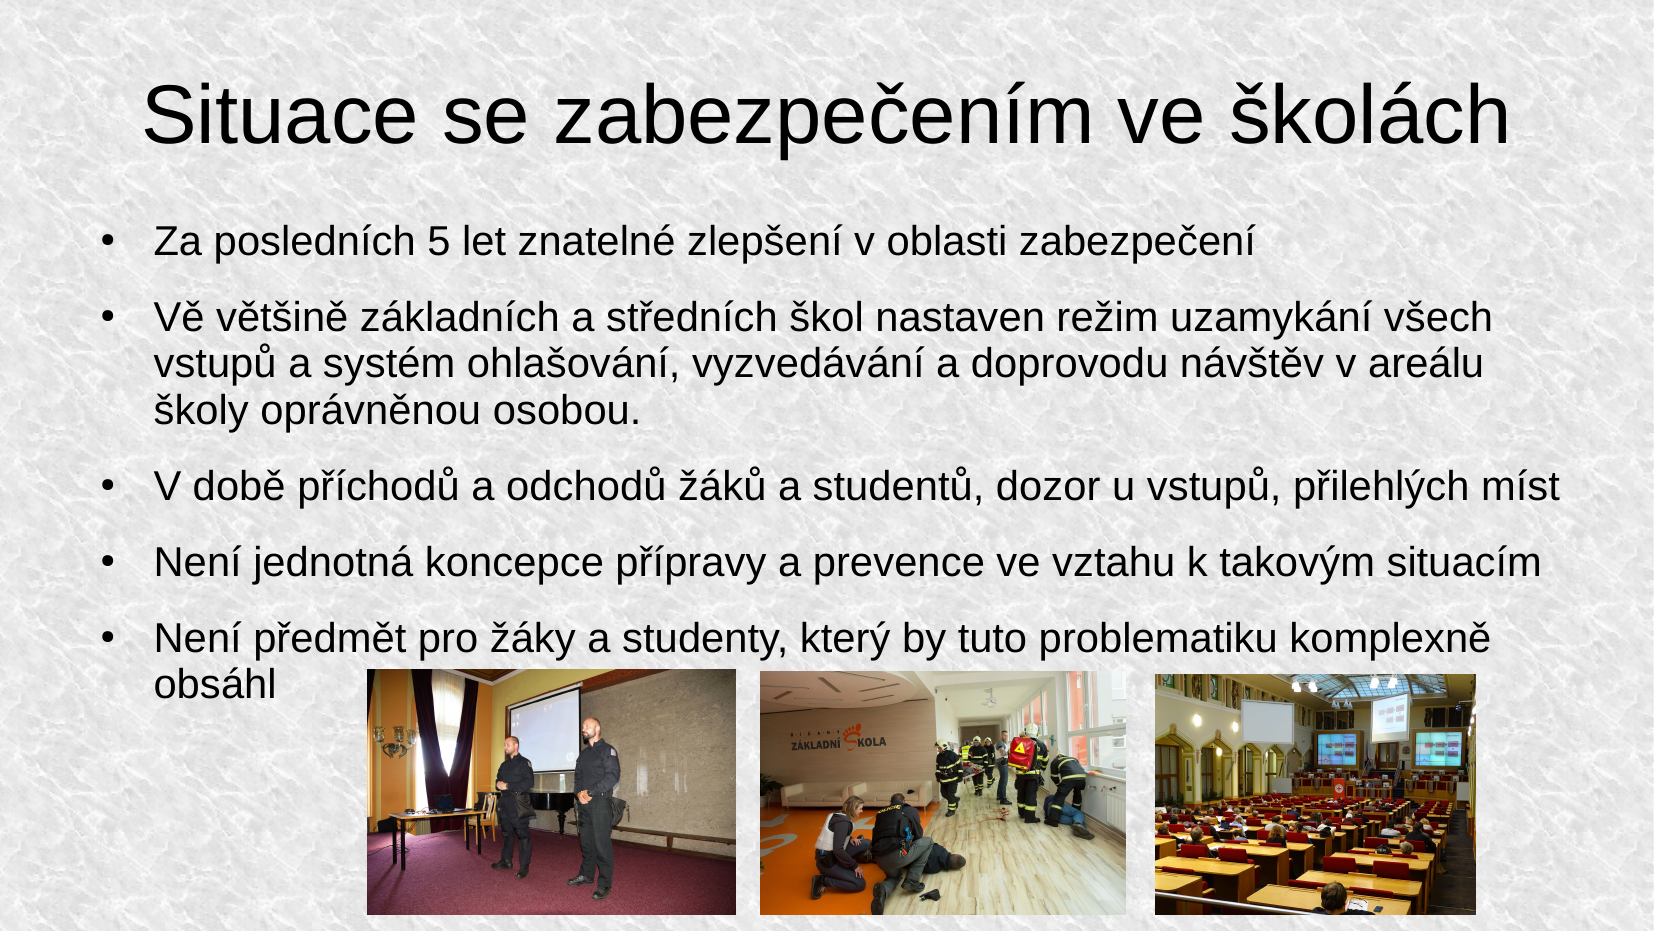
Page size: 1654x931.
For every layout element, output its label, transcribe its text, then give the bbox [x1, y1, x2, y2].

title Situace se zabezpečením ve školách [82, 37, 1571, 193]
list Za posledních 5 let znatelné zlepšení v oblasti zabezpečení Vě většině základních a středních škol nastaven režim uzamykání všech vstupů a systém ohlašování, vyzvedávání a doprovodu návštěv v areálu školy oprávněnou osobou. V době příchodů a odchodů žáků a studentů, dozor u vstupů, přilehlých míst Není jednotná koncepce přípravy a prevence ve vztahu k takovým situacím Není předmět pro žáky a studenty, který by tuto problematiku komplexně obsáhl [82, 217, 1571, 758]
picture [0, 0, 1654, 931]
